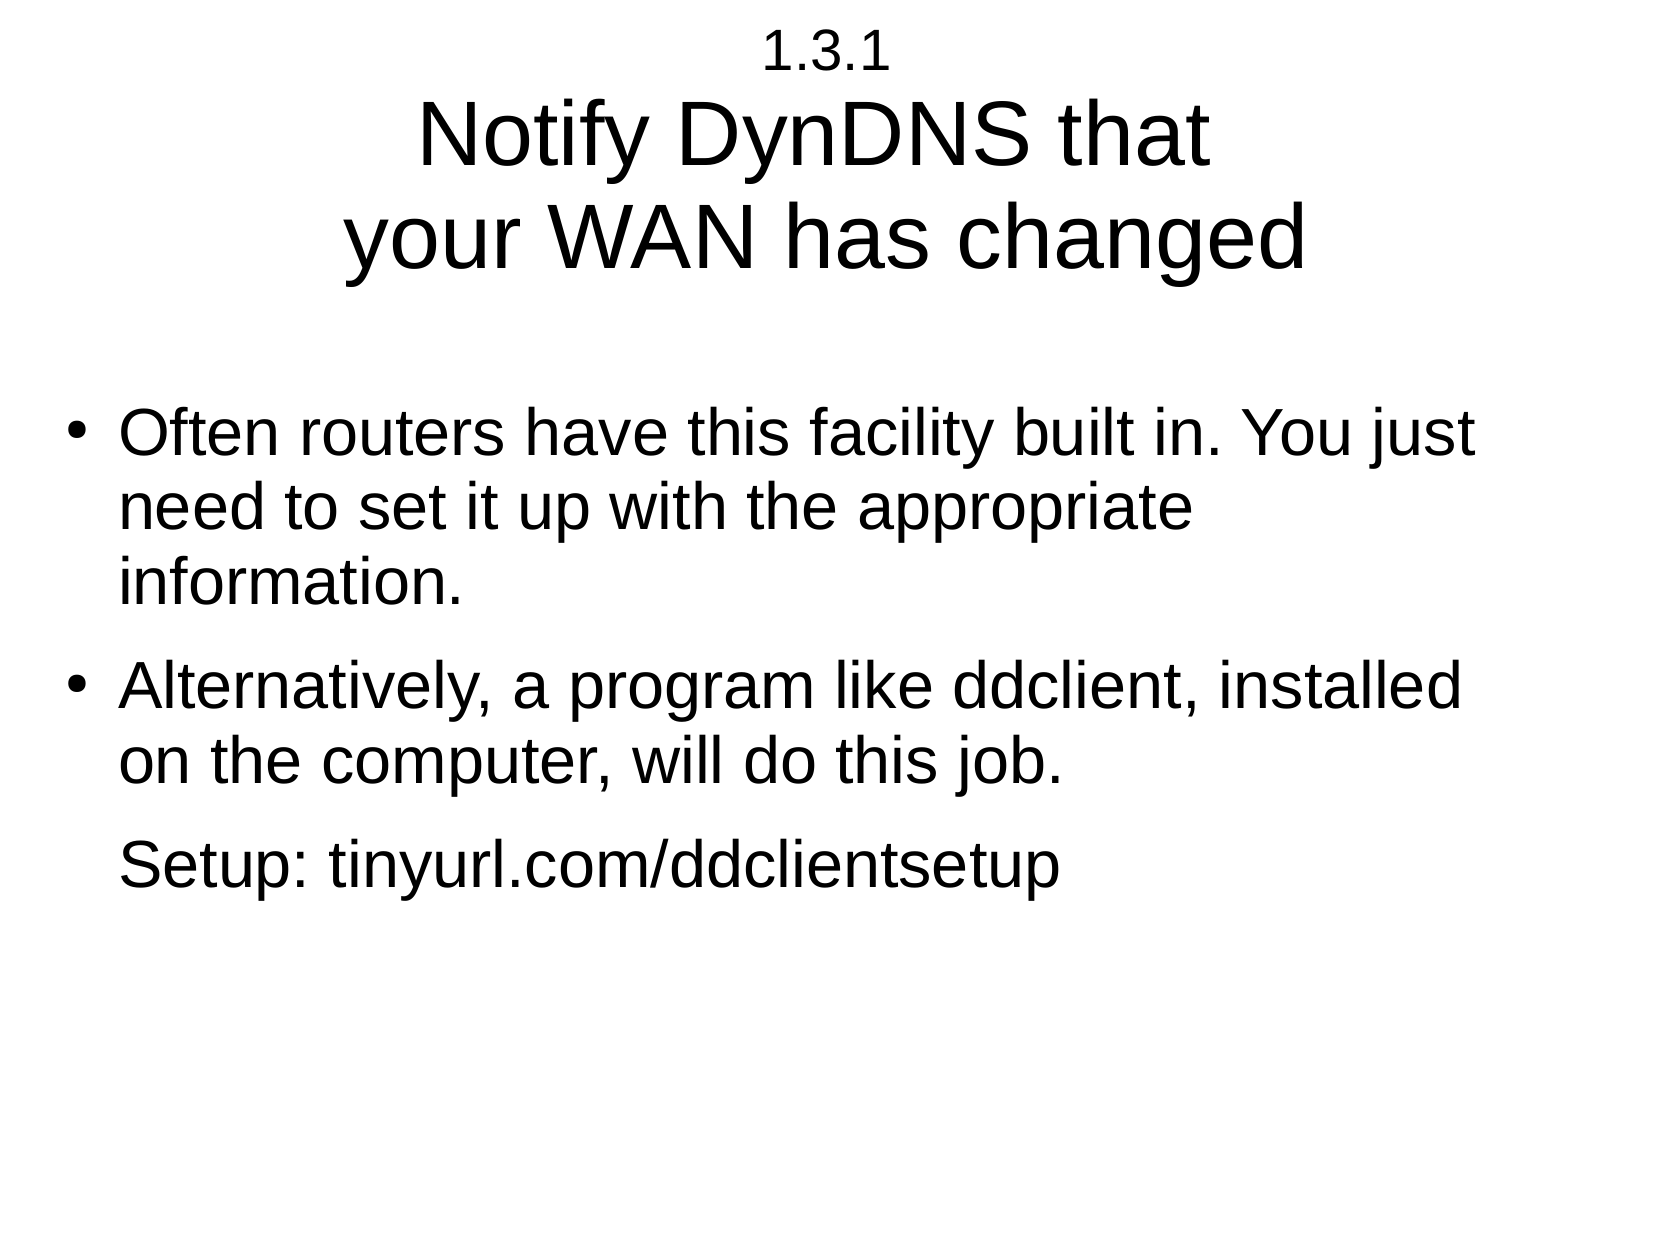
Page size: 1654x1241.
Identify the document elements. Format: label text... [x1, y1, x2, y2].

list Often routers have this facility built in. You just need to set it up with the appropriate information. Alternatively, a program like ddclient, installed on the computer, will do this job. Setup: tinyurl.com/ddclientsetup [47, 290, 1503, 1010]
title 1.3.1 Notify DynDNS that your WAN has changed [82, 17, 1571, 288]
